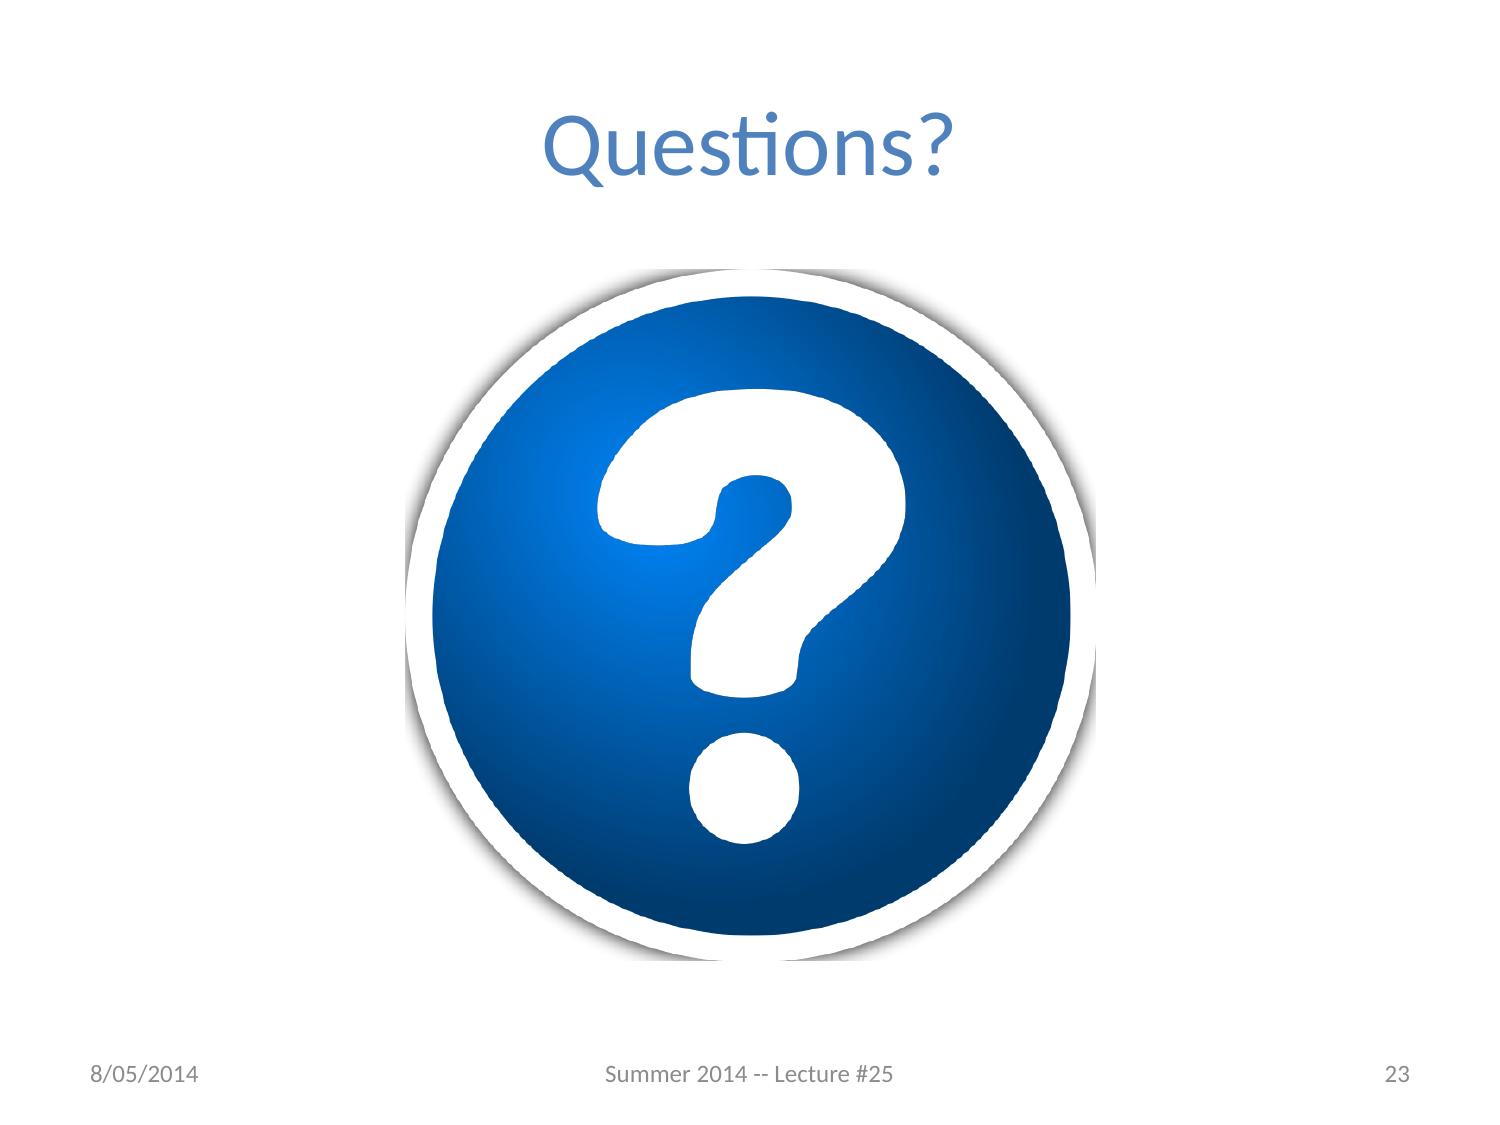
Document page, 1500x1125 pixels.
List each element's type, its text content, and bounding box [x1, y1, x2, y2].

footer Summer 2014 -- Lecture #25 [512, 1042, 988, 1103]
slide_number <number> [1074, 1042, 1425, 1103]
slide_number 8/05/2014 [75, 1042, 425, 1103]
picture [405, 269, 1096, 961]
title Questions? [75, 45, 1425, 233]
